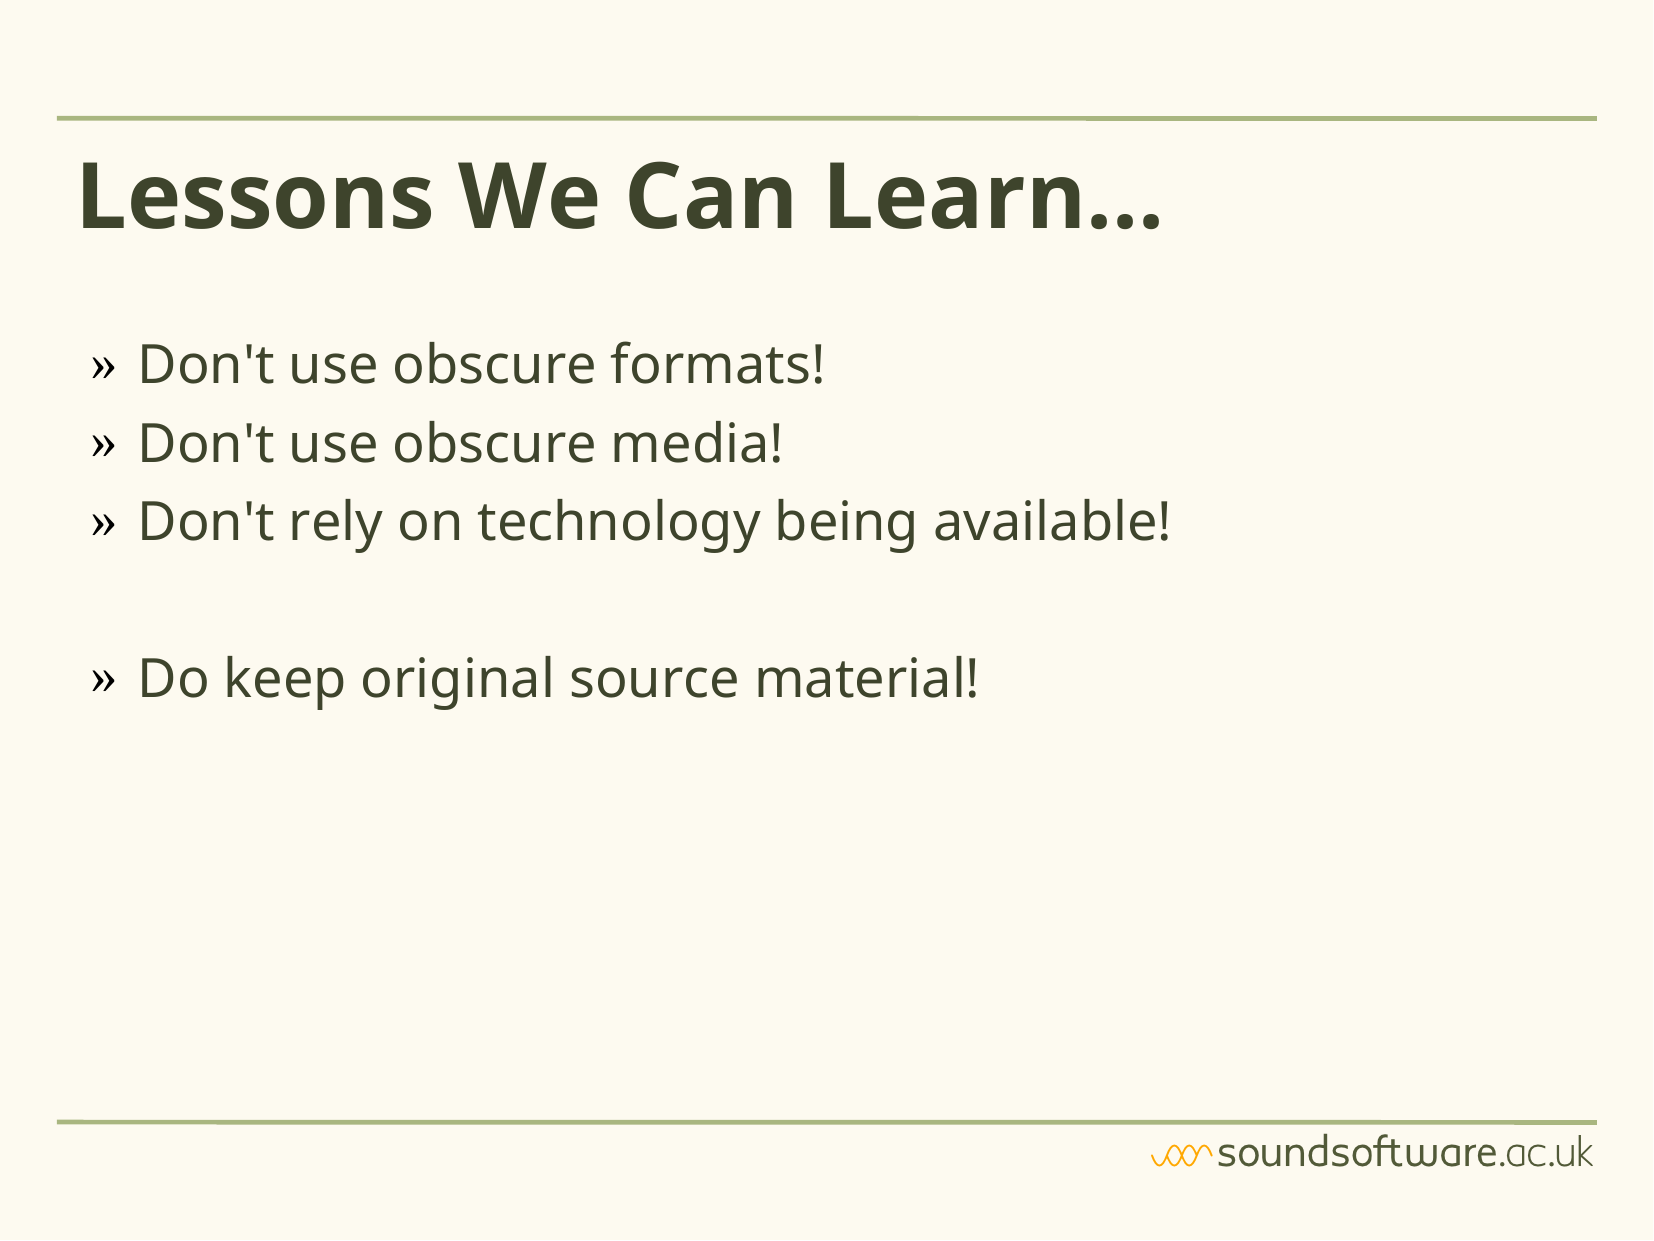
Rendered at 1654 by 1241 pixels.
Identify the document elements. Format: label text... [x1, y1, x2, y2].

list Don't use obscure formats! Don't use obscure media! Don't rely on technology being available! Do keep original source material! [59, 321, 1594, 1140]
picture [1151, 1140, 1593, 1167]
title Lessons We Can Learn... [59, 109, 1594, 274]
